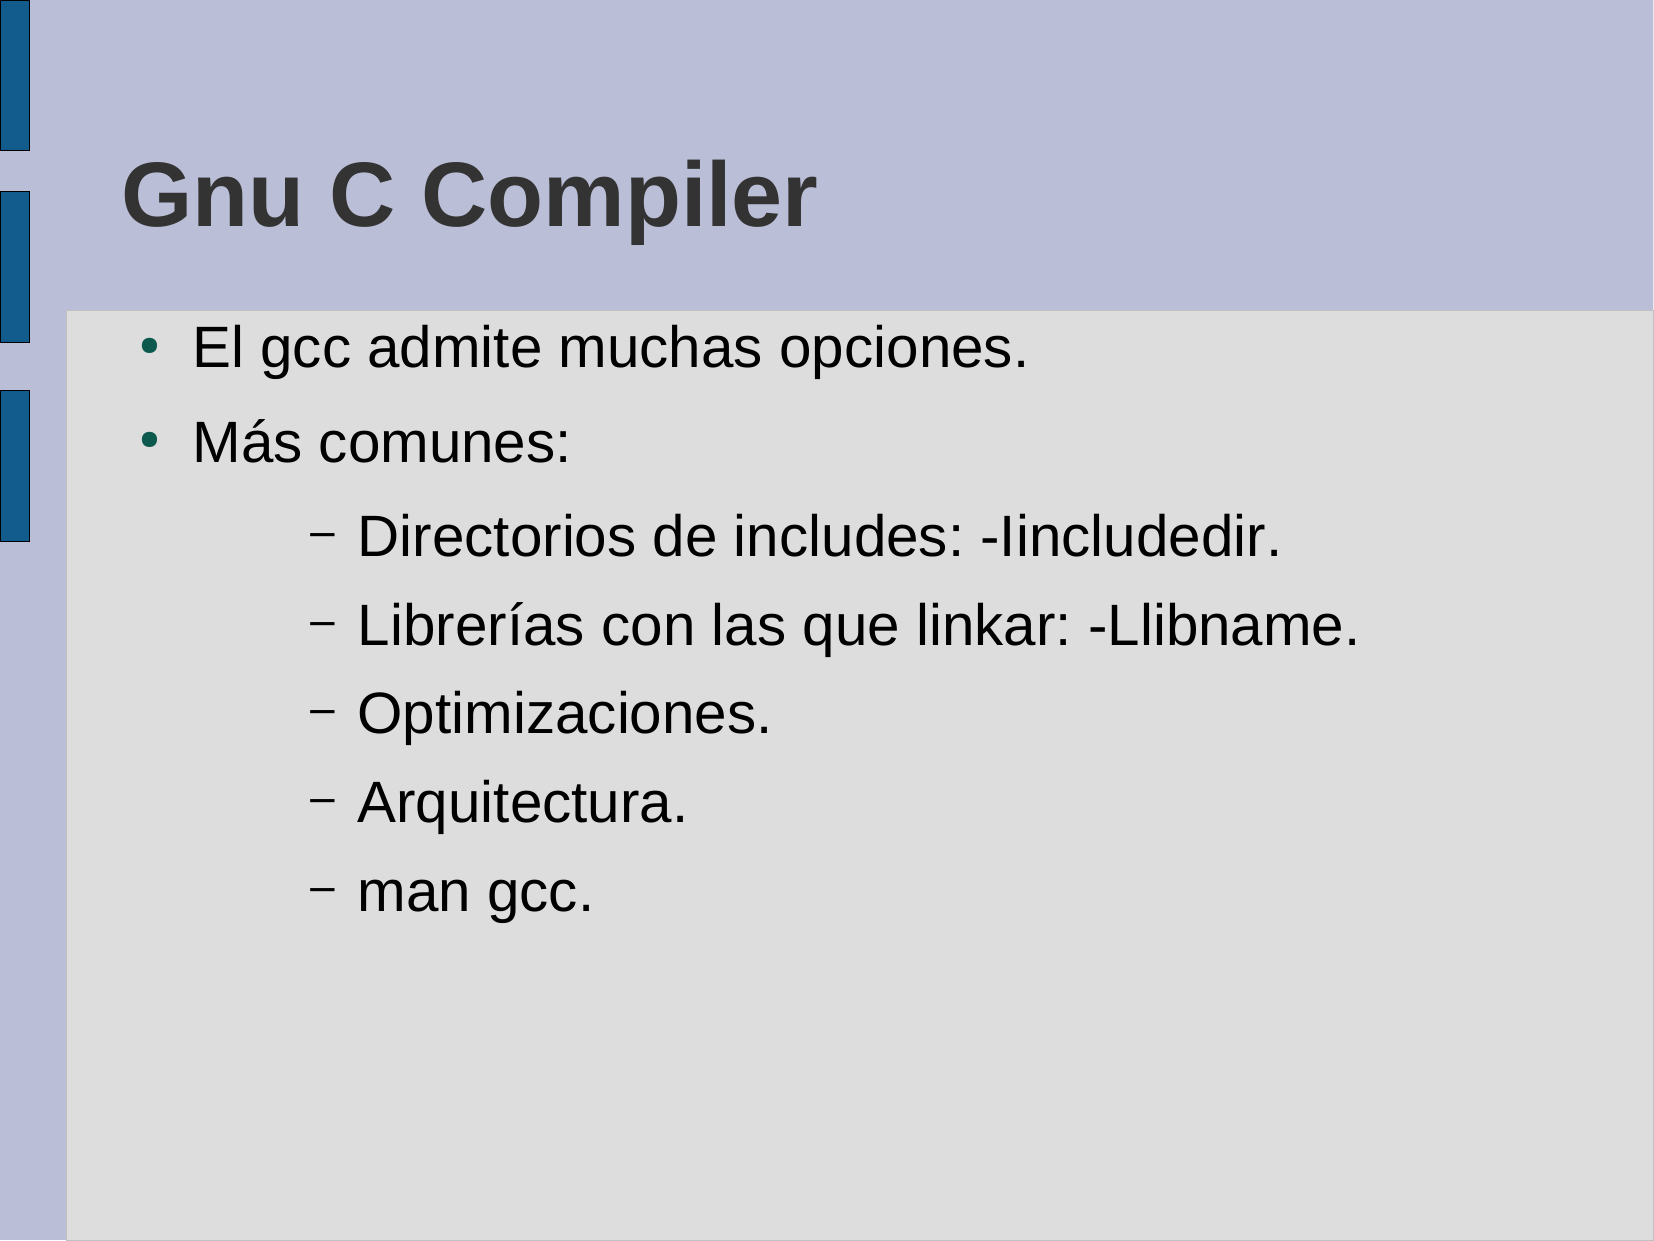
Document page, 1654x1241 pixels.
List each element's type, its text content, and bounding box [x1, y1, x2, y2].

title Gnu C Compiler [121, 98, 1534, 291]
list El gcc admite muchas opciones. Más comunes: Directorios de includes: -Iincludedir. Librerías con las que linkar: -Llibname. Optimizaciones. Arquitectura. man gcc. [121, 314, 1534, 1082]
